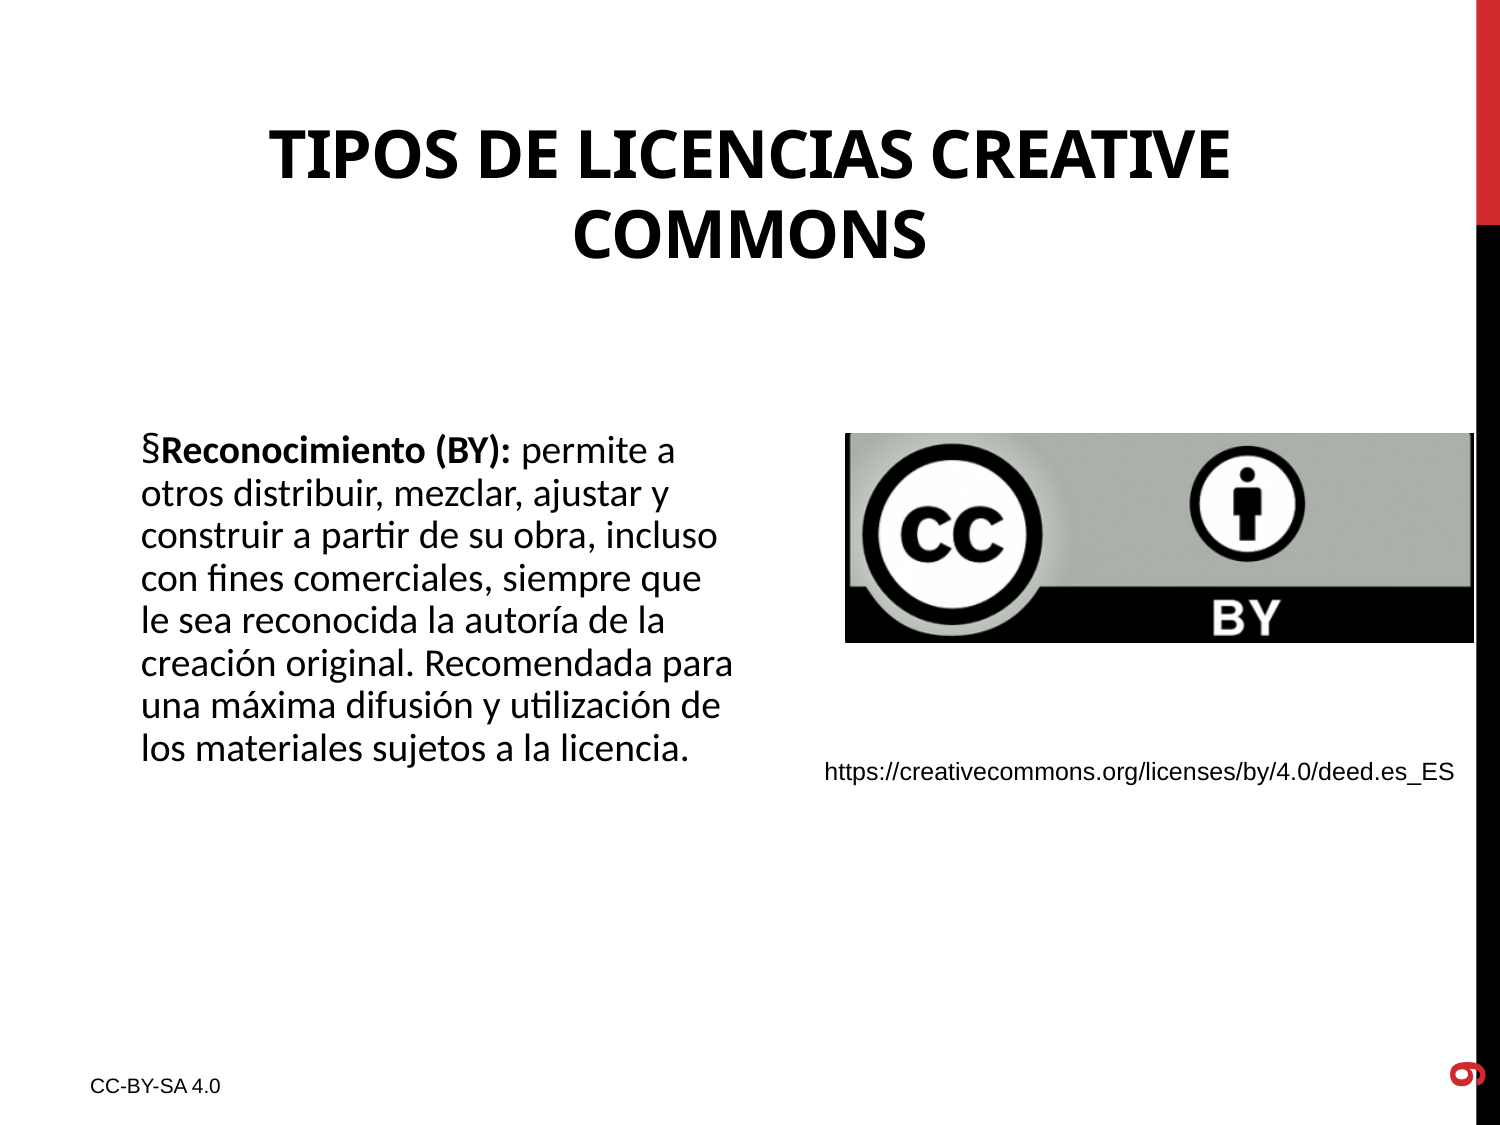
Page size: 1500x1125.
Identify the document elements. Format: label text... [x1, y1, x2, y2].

text_box CC-BY-SA 4.0 [75, 1065, 638, 1112]
text_box 17 [1427, 887, 1488, 1104]
title Tipos de licencias Creative Commons [104, 96, 1396, 280]
picture [845, 433, 1474, 643]
list Reconocimiento (BY): permite a otros distribuir, mezclar, ajustar y construir a partir de su obra, incluso con fines comerciales, siempre que le sea reconocida la autoría de la creación original. Recomendada para una máxima difusión y utilización de los materiales sujetos a la licencia. [125, 421, 751, 863]
text_box https://creativecommons.org/licenses/by/4.0/deed.es_ES [809, 748, 1474, 814]
